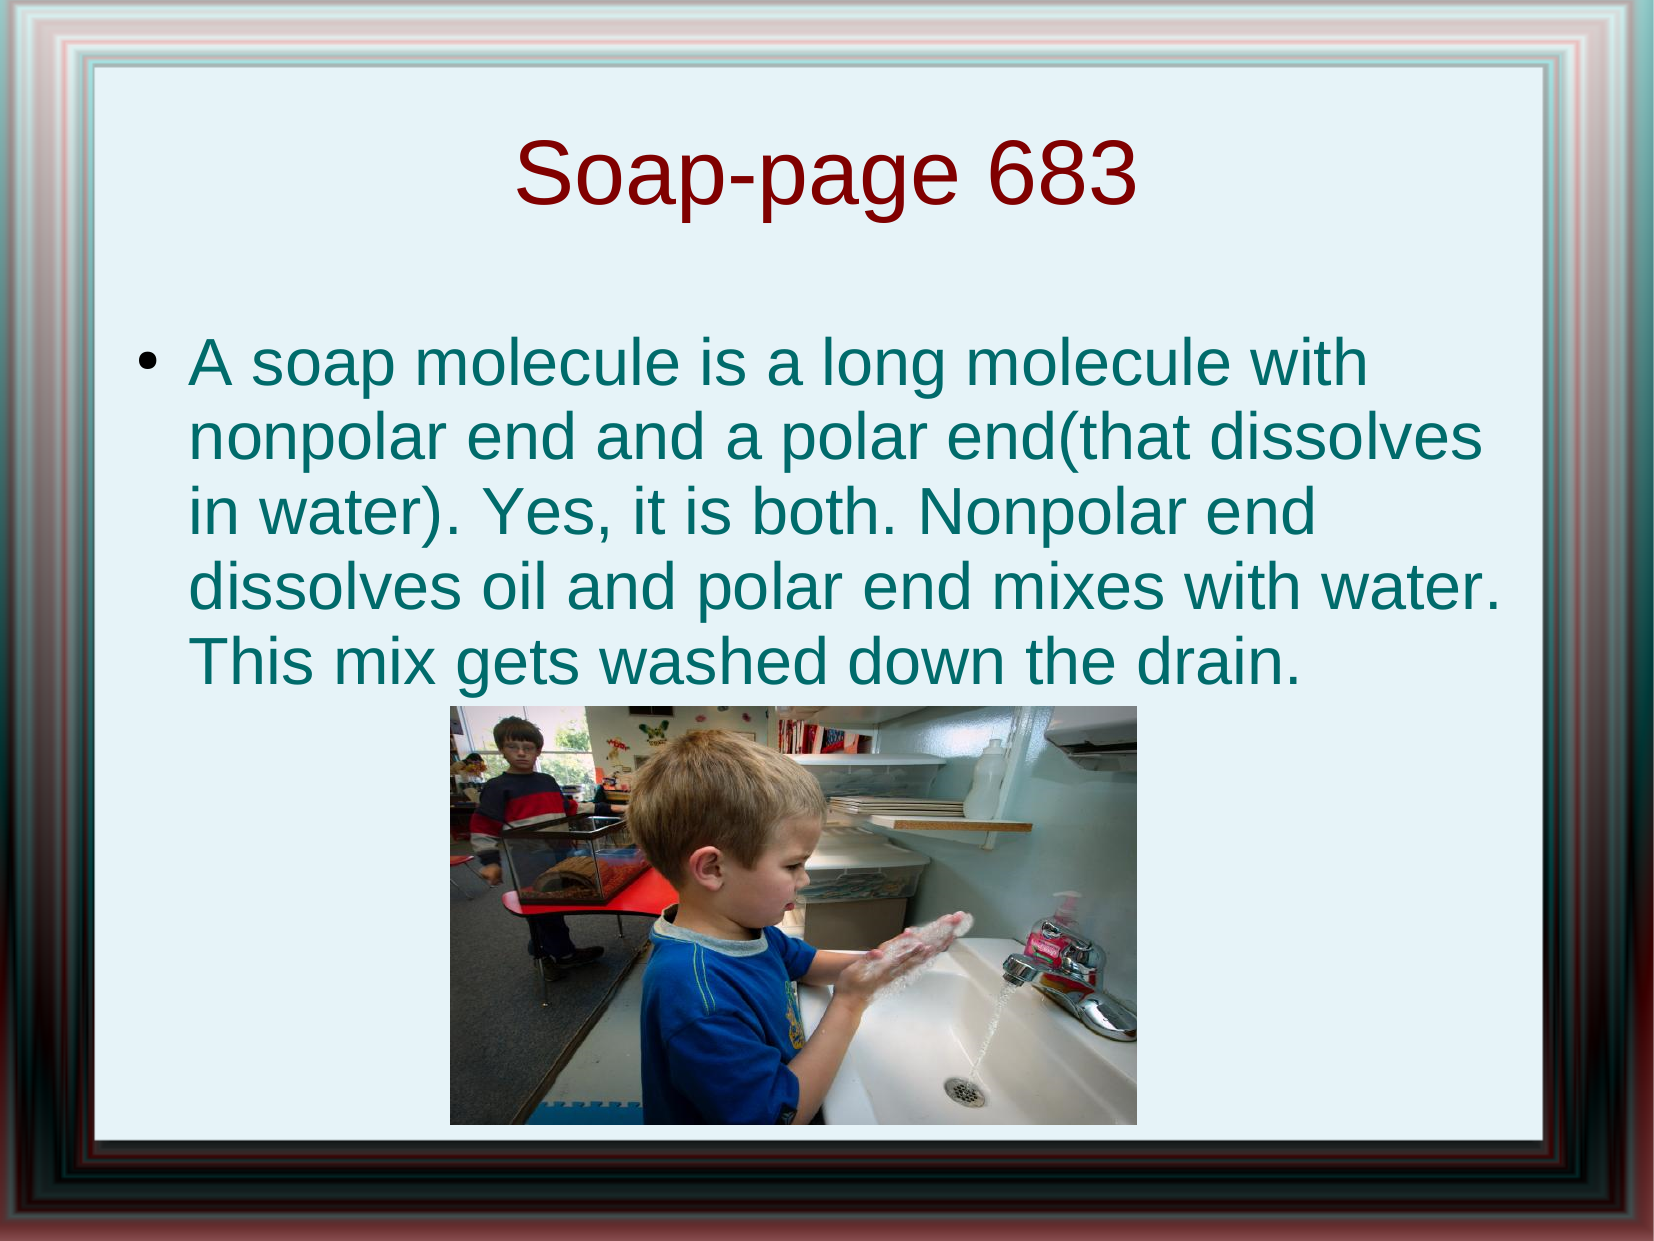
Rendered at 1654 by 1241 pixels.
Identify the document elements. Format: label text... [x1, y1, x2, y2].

title Soap-page 683 [118, 88, 1536, 257]
list A soap molecule is a long molecule with nonpolar end and a polar end(that dissolves in water). Yes, it is both. Nonpolar end dissolves oil and polar end mixes with water. This mix gets washed down the drain. [118, 324, 1506, 945]
picture [0, 0, 1654, 1241]
